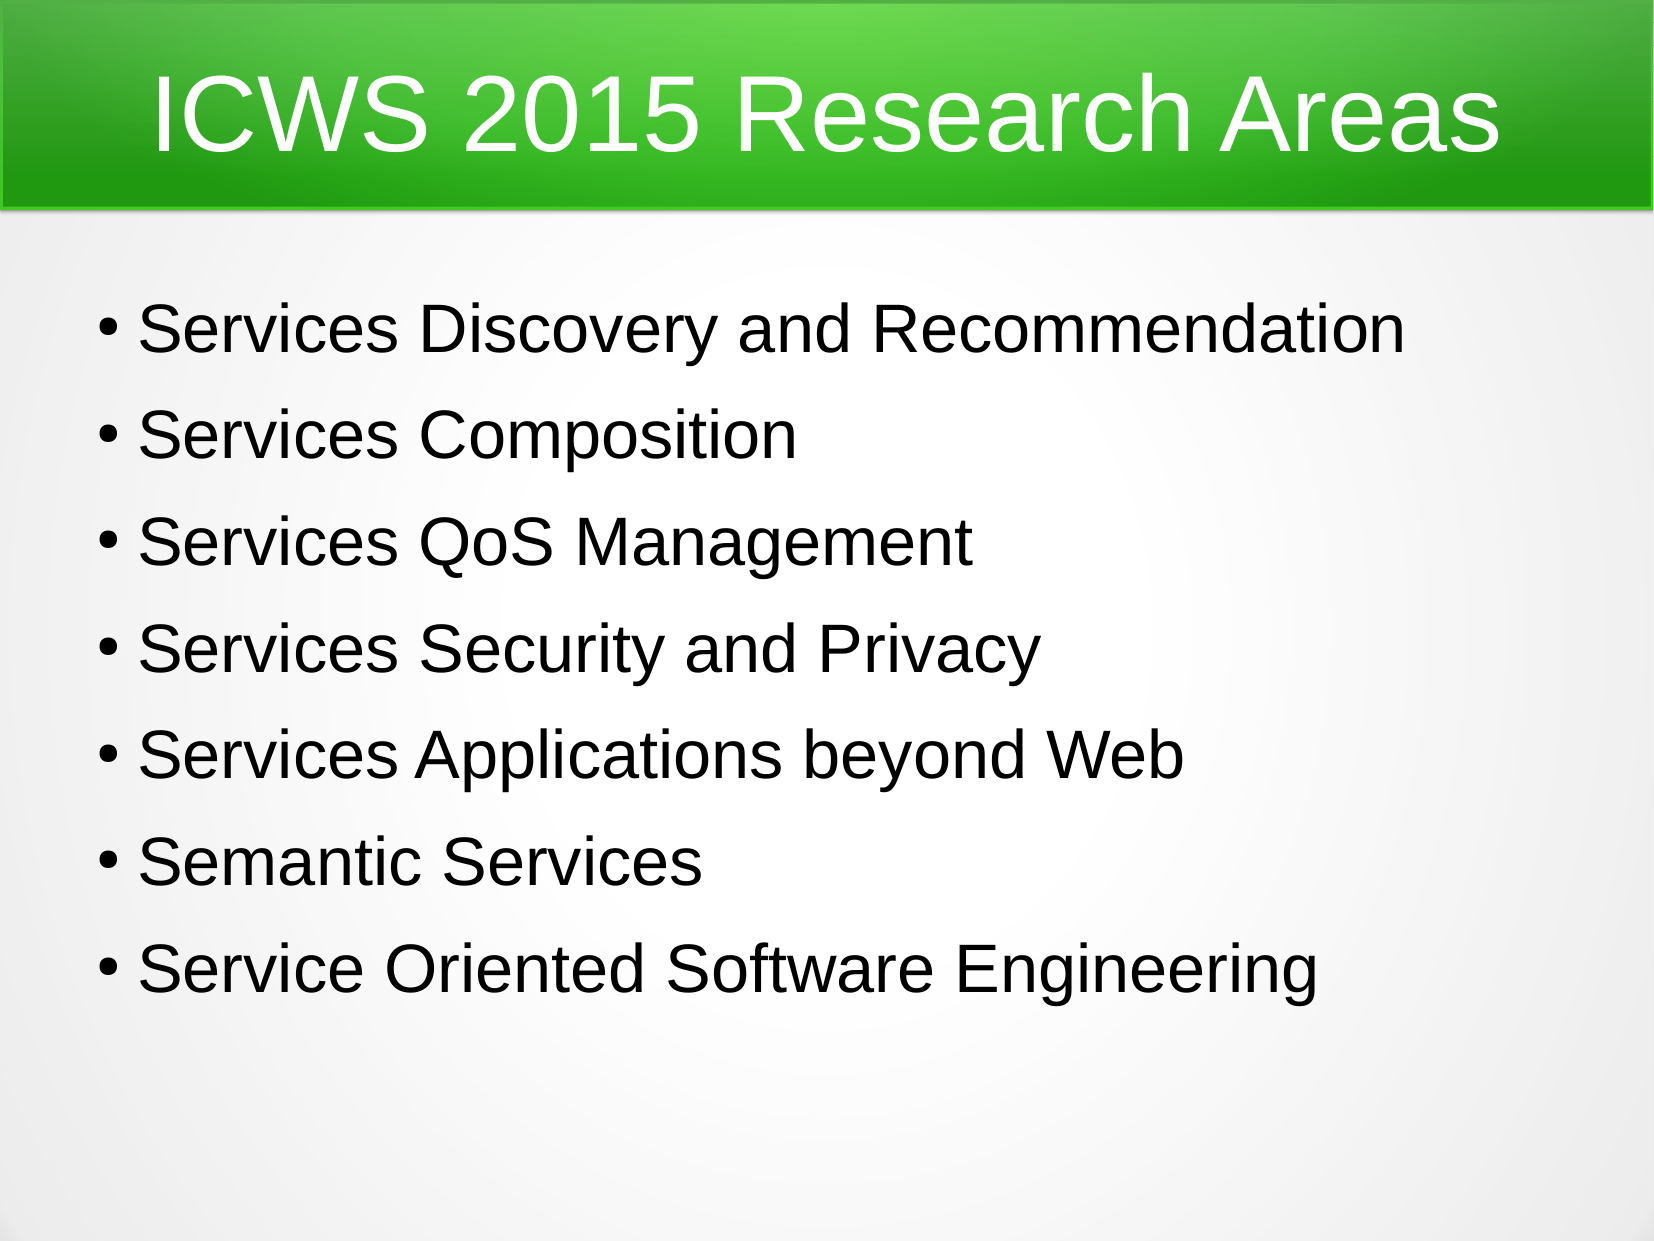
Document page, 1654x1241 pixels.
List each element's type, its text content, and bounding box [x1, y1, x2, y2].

list Services Discovery and Recommendation Services Composition Services QoS Management Services Security and Privacy Services Applications beyond Web Semantic Services Service Oriented Software Engineering [82, 290, 1538, 1010]
title ICWS 2015 Research Areas [82, 49, 1571, 179]
